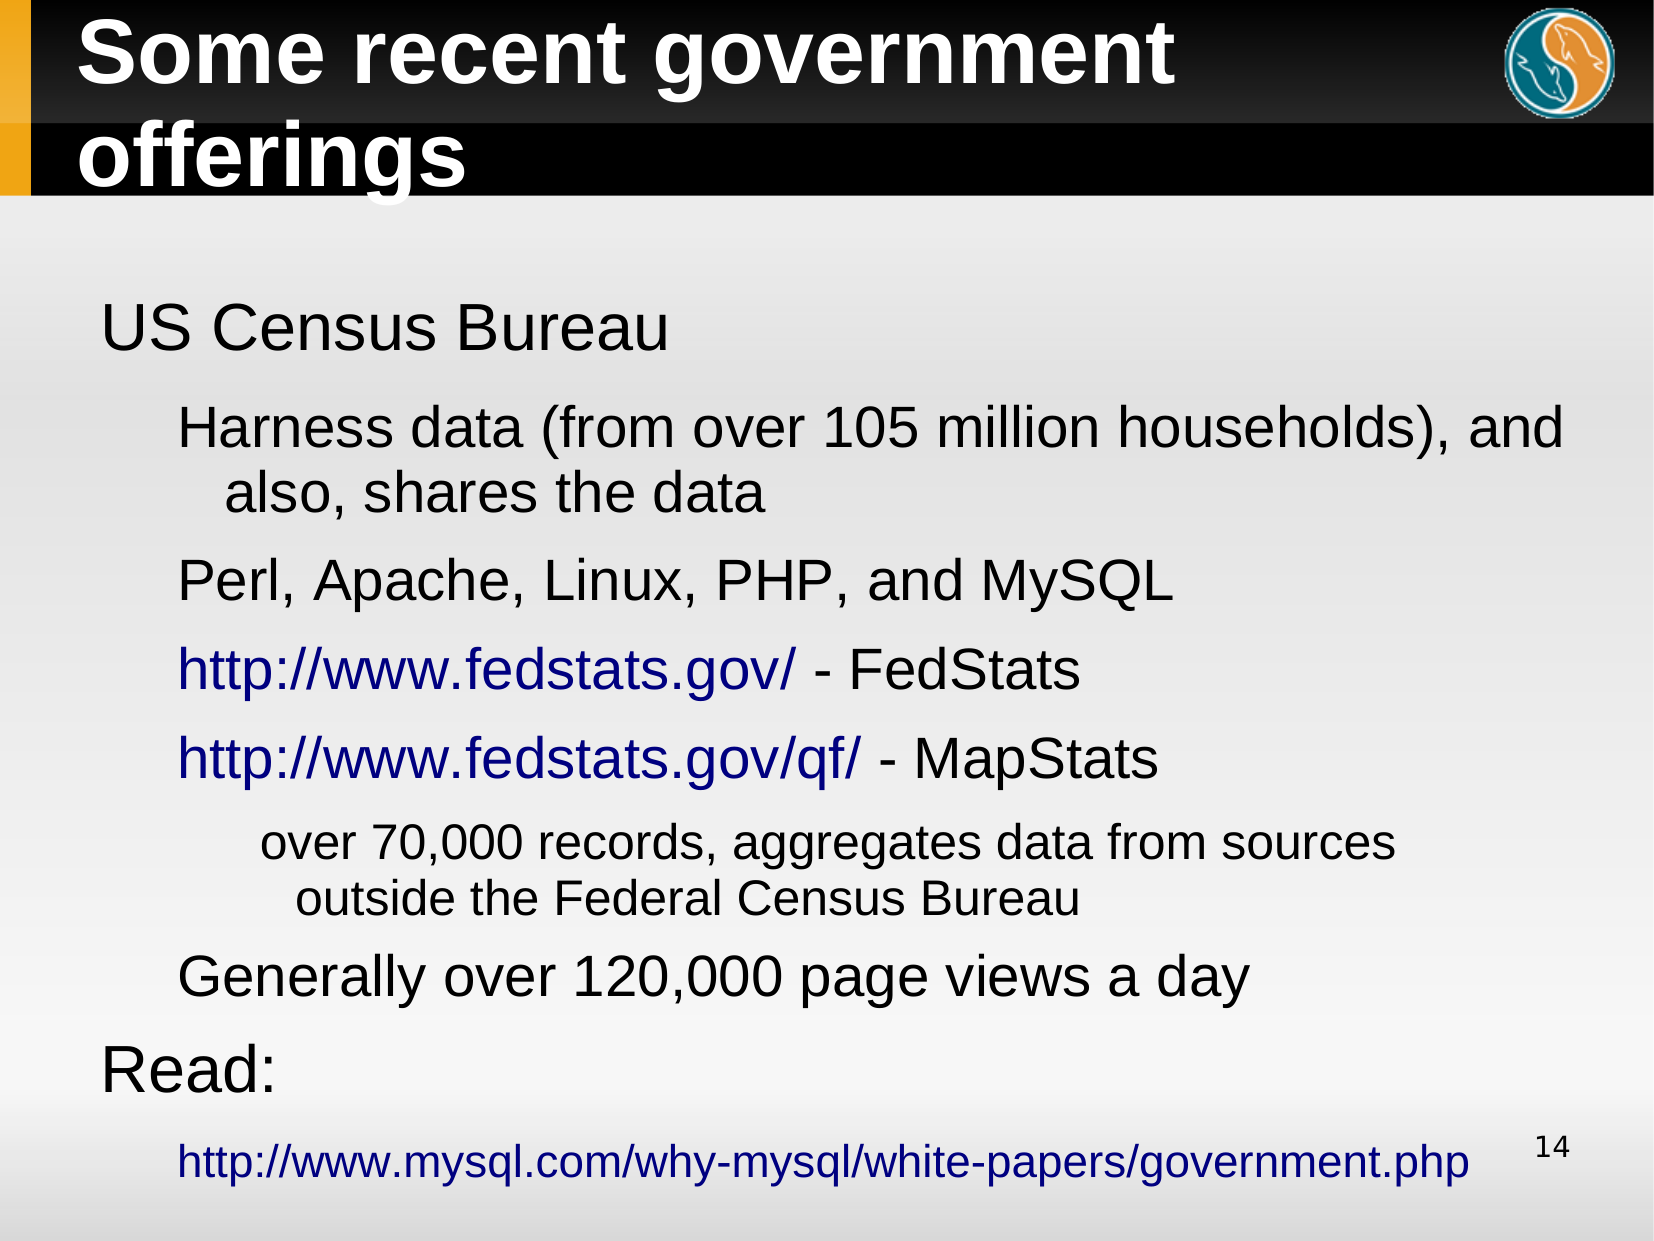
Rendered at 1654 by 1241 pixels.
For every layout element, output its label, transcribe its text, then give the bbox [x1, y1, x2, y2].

title Some recent government offerings [76, 1, 1565, 207]
picture [0, 0, 1654, 1241]
list US Census Bureau Harness data (from over 105 million households), and also, shares the data Perl, Apache, Linux, PHP, and MySQL http://www.fedstats.gov/ - FedStats http://www.fedstats.gov/qf/ - MapStats over 70,000 records, aggregates data from sources outside the Federal Census Bureau Generally over 120,000 page views a day Read: http://www.mysql.com/why-mysql/white-papers/government.php [82, 290, 1571, 1188]
